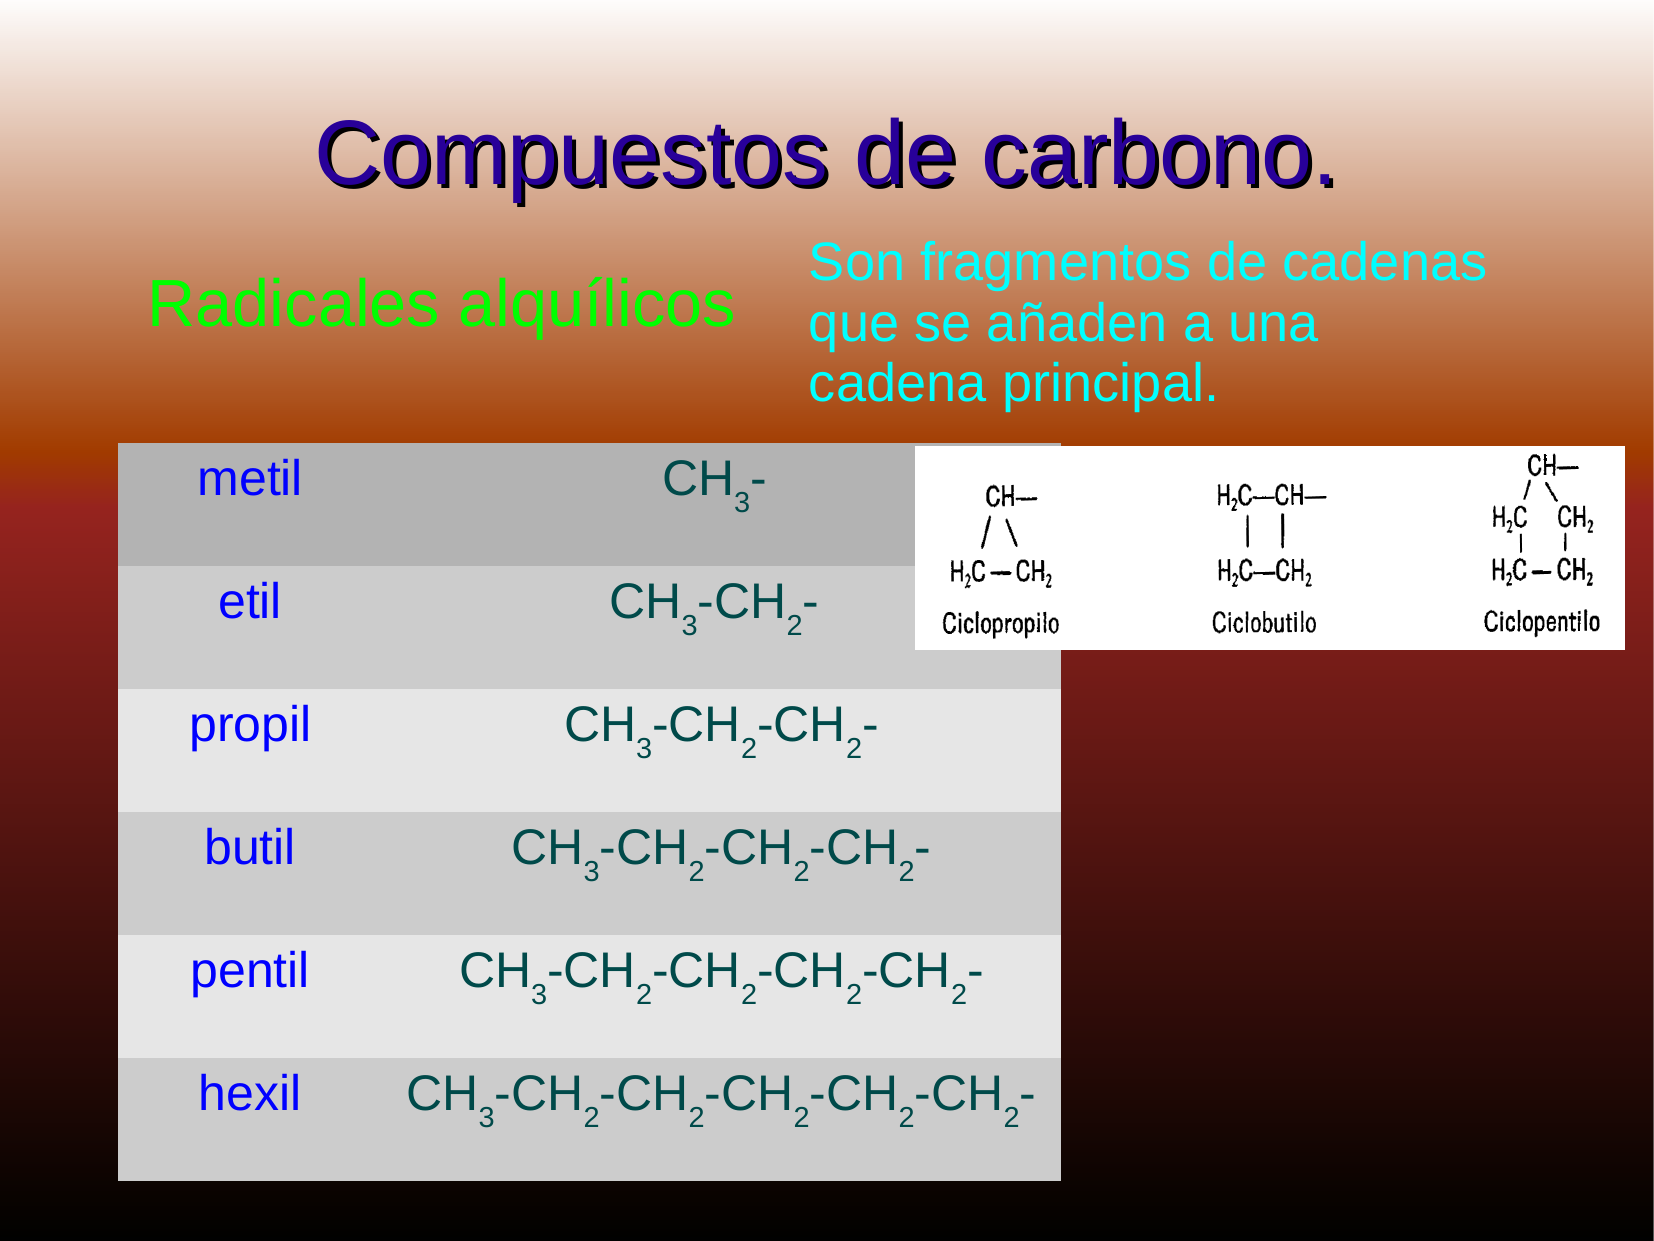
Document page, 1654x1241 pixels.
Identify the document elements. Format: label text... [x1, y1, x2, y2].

table_cell pentil [118, 935, 382, 1058]
table_header CH3- [382, 443, 1061, 566]
table_cell CH3-CH2-CH2-CH2-CH2- [382, 935, 1061, 1058]
table_cell CH3-CH2- [382, 566, 1061, 689]
table_cell hexil [118, 1058, 382, 1181]
table_cell CH3-CH2-CH2- [382, 689, 1061, 812]
list Radicales alquílicos [76, 265, 738, 355]
table_cell CH3-CH2-CH2-CH2- [382, 812, 1061, 935]
text_box Son fragmentos de cadenas que se añaden a una cadena principal. [738, 257, 1506, 414]
picture [0, 0, 1654, 1241]
title Compuestos de carbono. [82, 49, 1571, 257]
table_cell butil [118, 812, 382, 935]
table_header metil [118, 443, 382, 566]
table_cell etil [118, 566, 382, 689]
table_cell propil [118, 689, 382, 812]
table_cell CH3-CH2-CH2-CH2-CH2-CH2- [382, 1058, 1061, 1181]
